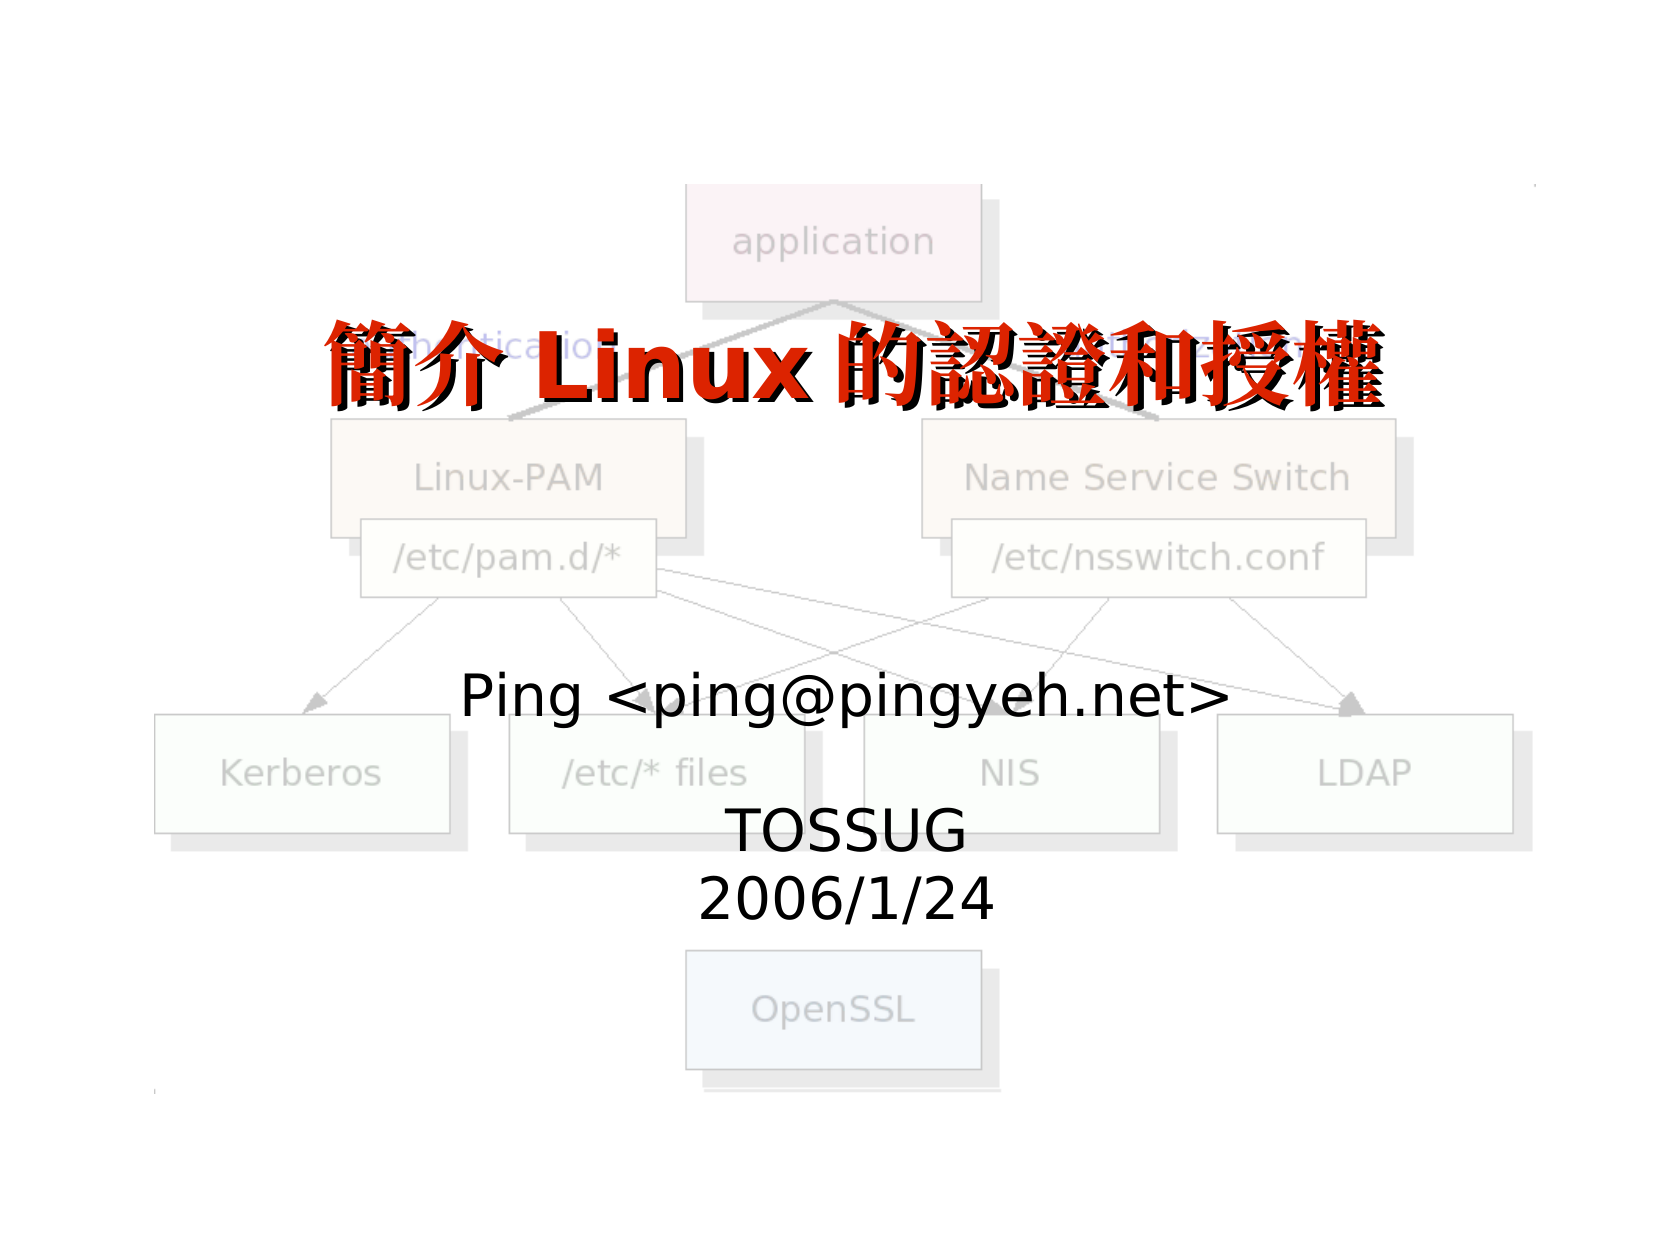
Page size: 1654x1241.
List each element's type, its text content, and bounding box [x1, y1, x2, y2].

text_box Ping <ping@pingyeh.net> TOSSUG 2006/1/24 [337, 655, 1357, 941]
picture [154, 184, 1536, 1094]
text_box 簡介Linux的認證和授權 [219, 285, 1486, 439]
